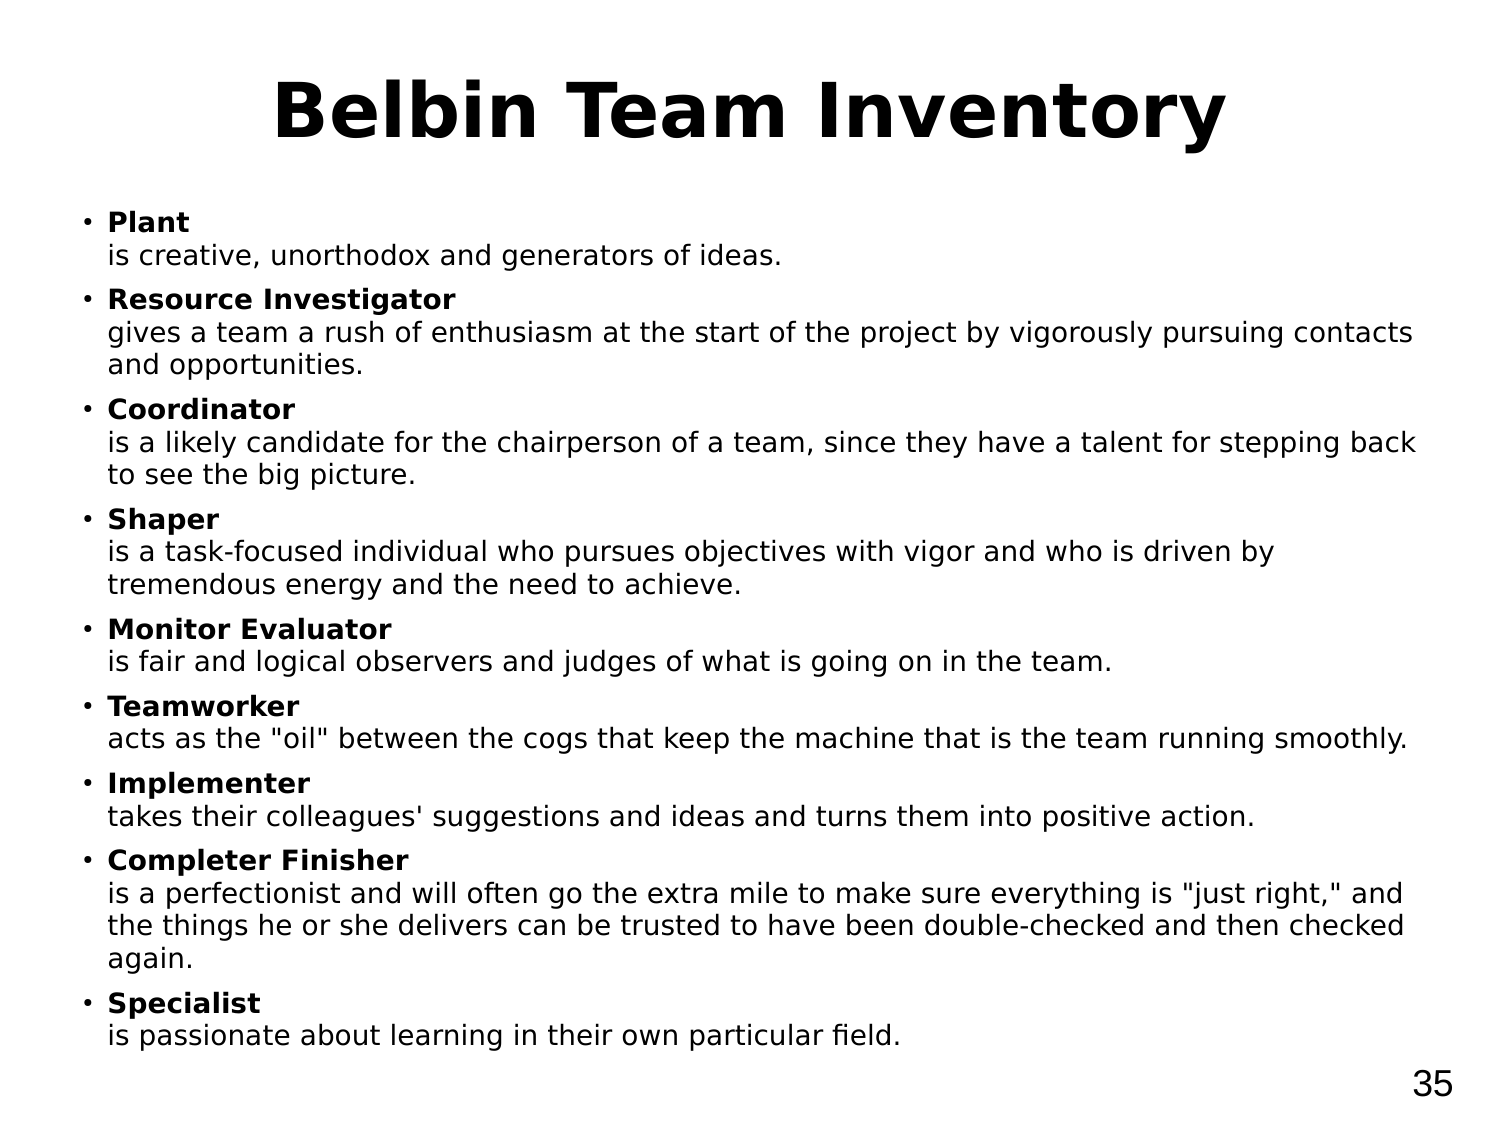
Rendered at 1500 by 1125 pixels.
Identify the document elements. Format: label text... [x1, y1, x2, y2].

list Plant is creative, unorthodox and generators of ideas. Resource Investigator gives a team a rush of enthusiasm at the start of the project by vigorously pursuing contacts and opportunities. Coordinator is a likely candidate for the chairperson of a team, since they have a talent for stepping back to see the big picture. Shaper is a task-focused individual who pursues objectives with vigor and who is driven by tremendous energy and the need to achieve. Monitor Evaluator is fair and logical observers and judges of what is going on in the team. Teamworker acts as the "oil" between the cogs that keep the machine that is the team running smoothly. Implementer takes their colleagues' suggestions and ideas and turns them into positive action. Completer Finisher is a perfectionist and will often go the extra mile to make sure everything is "just right," and the things he or she delivers can be trusted to have been double-checked and then checked again. Specialist is passionate about learning in their own particular field. [75, 206, 1425, 1093]
title Belbin Team Inventory [75, 44, 1425, 177]
